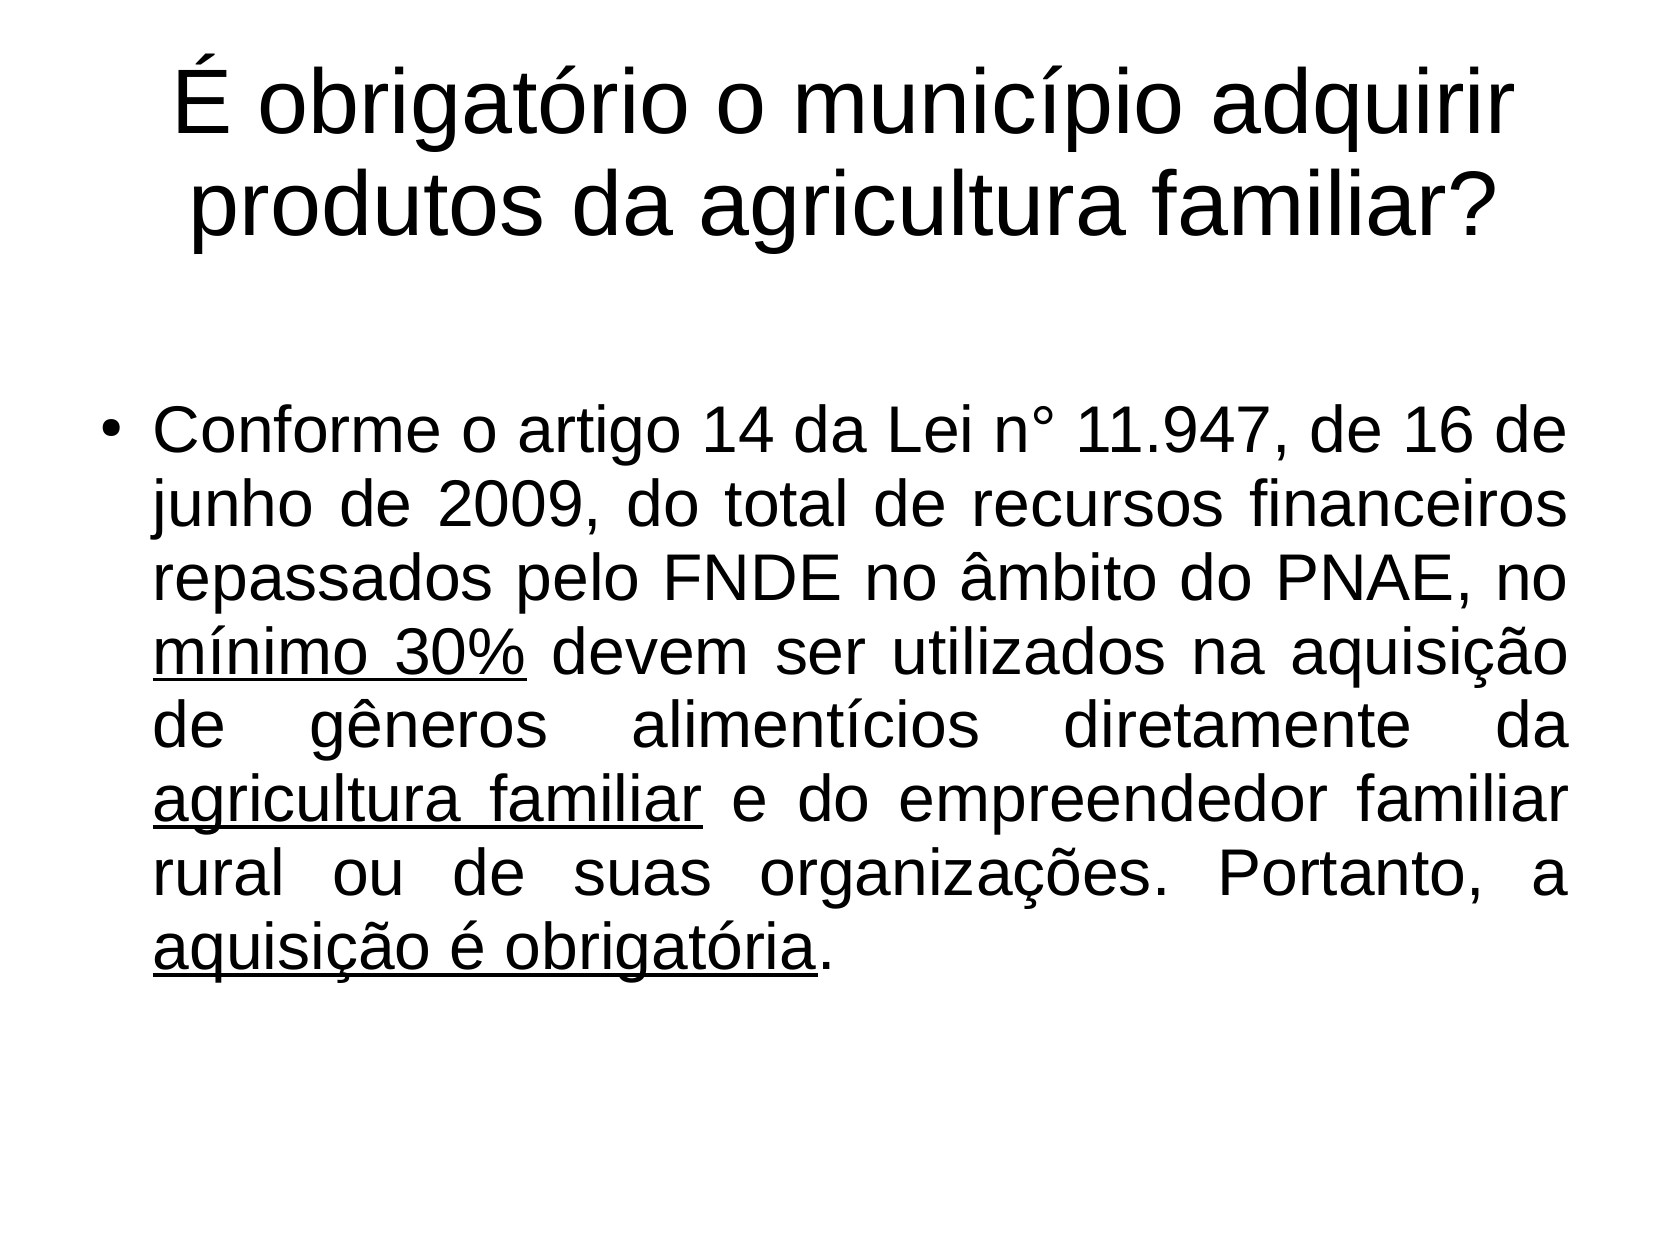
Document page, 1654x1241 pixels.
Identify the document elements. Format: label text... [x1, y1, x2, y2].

title É obrigatório o município adquirir produtos da agricultura familiar? [82, 49, 1571, 257]
list Conforme o artigo 14 da Lei n° 11.947, de 16 de junho de 2009, do total de recursos financeiros repassados pelo FNDE no âmbito do PNAE, no mínimo 30% devem ser utilizados na aquisição de gêneros alimentícios diretamente da agricultura familiar e do empreendedor familiar rural ou de suas organizações. Portanto, a aquisição é obrigatória. [82, 290, 1571, 1010]
